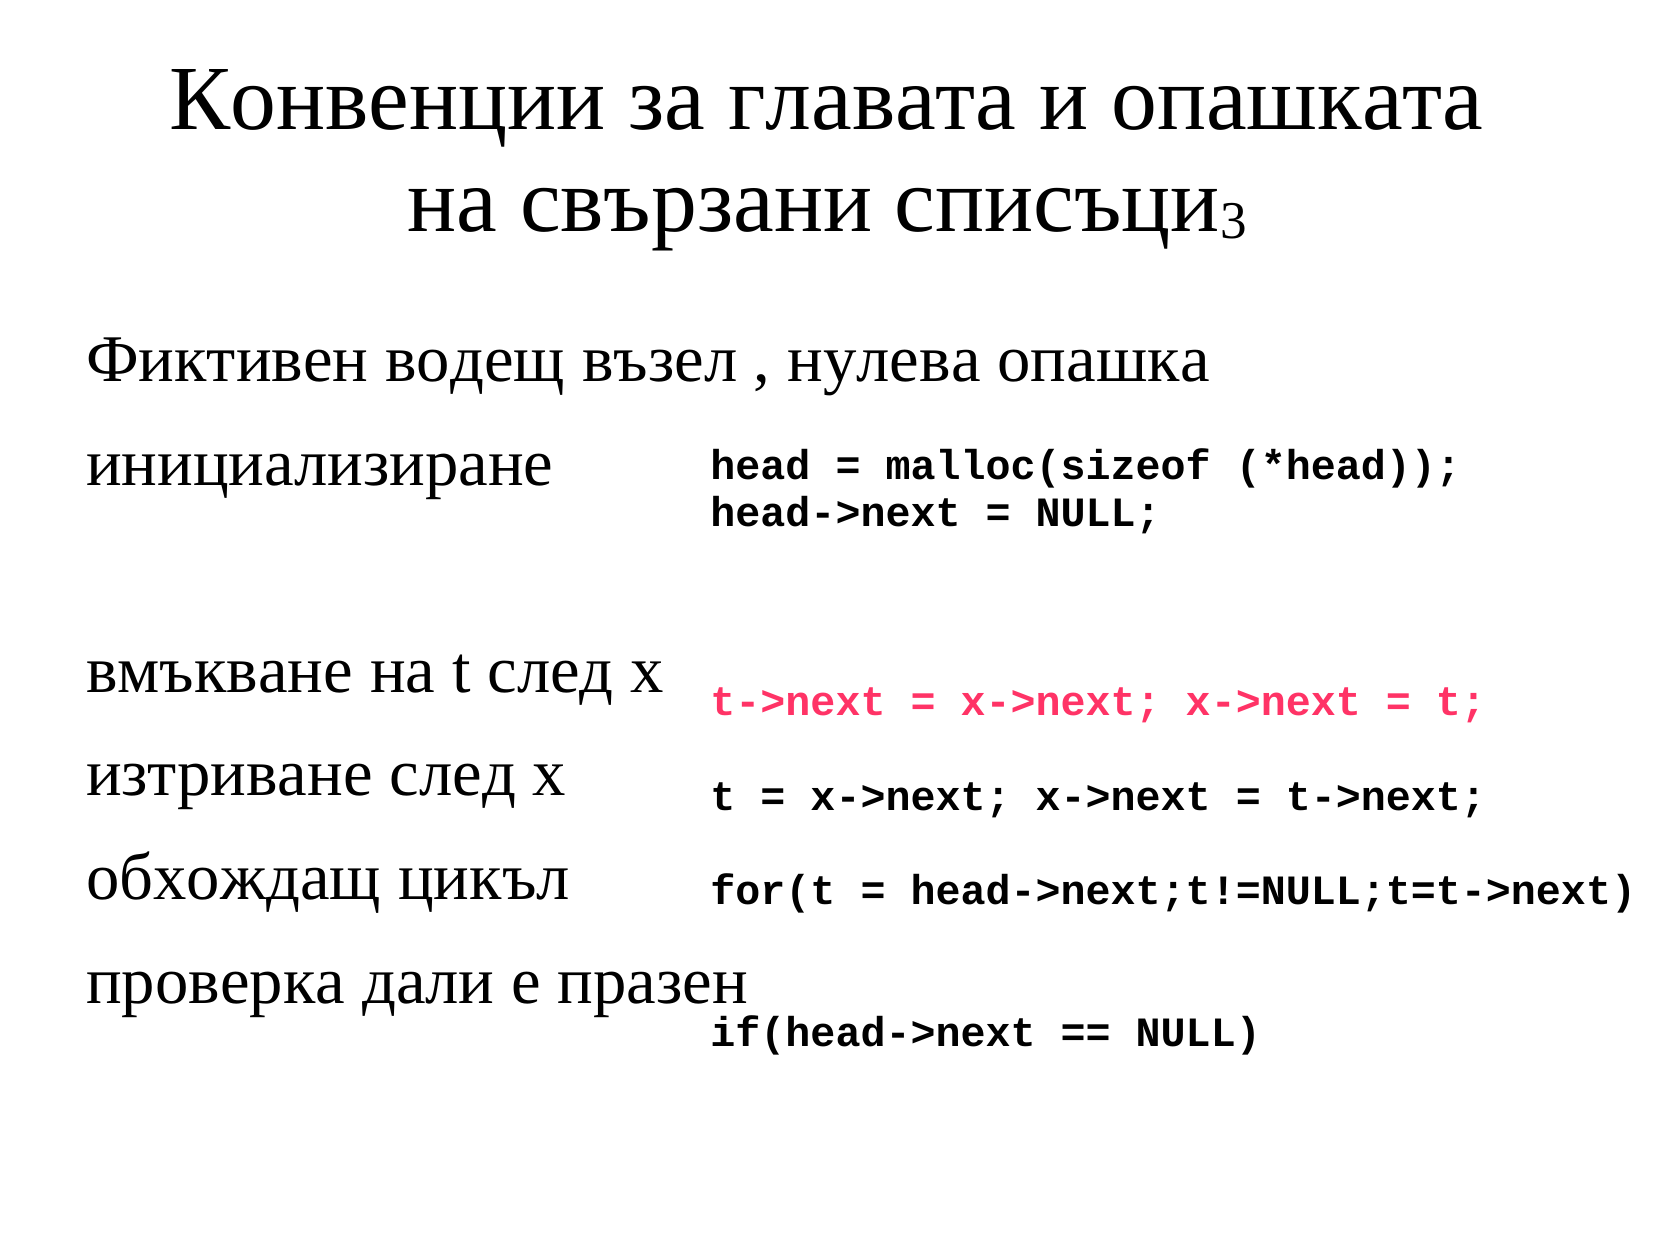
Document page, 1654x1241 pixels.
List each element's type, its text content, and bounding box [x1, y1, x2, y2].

text_box head = malloc(sizeof (*head)); head->next = NULL; t->next = x->next; x->next = t; t = x->next; x->next = t->next; for(t = head->next;t!=NULL;t=t->next) if(head->next == NULL) [695, 389, 1654, 1074]
list Фиктивен водещ възел , нулева опашка инициализиране вмъкване на t след x изтриване след x обхождащ цикъл проверка дали е празен [68, 322, 1508, 1118]
title Конвенции за главата и опашката на свързани списъци3 [121, 33, 1534, 267]
